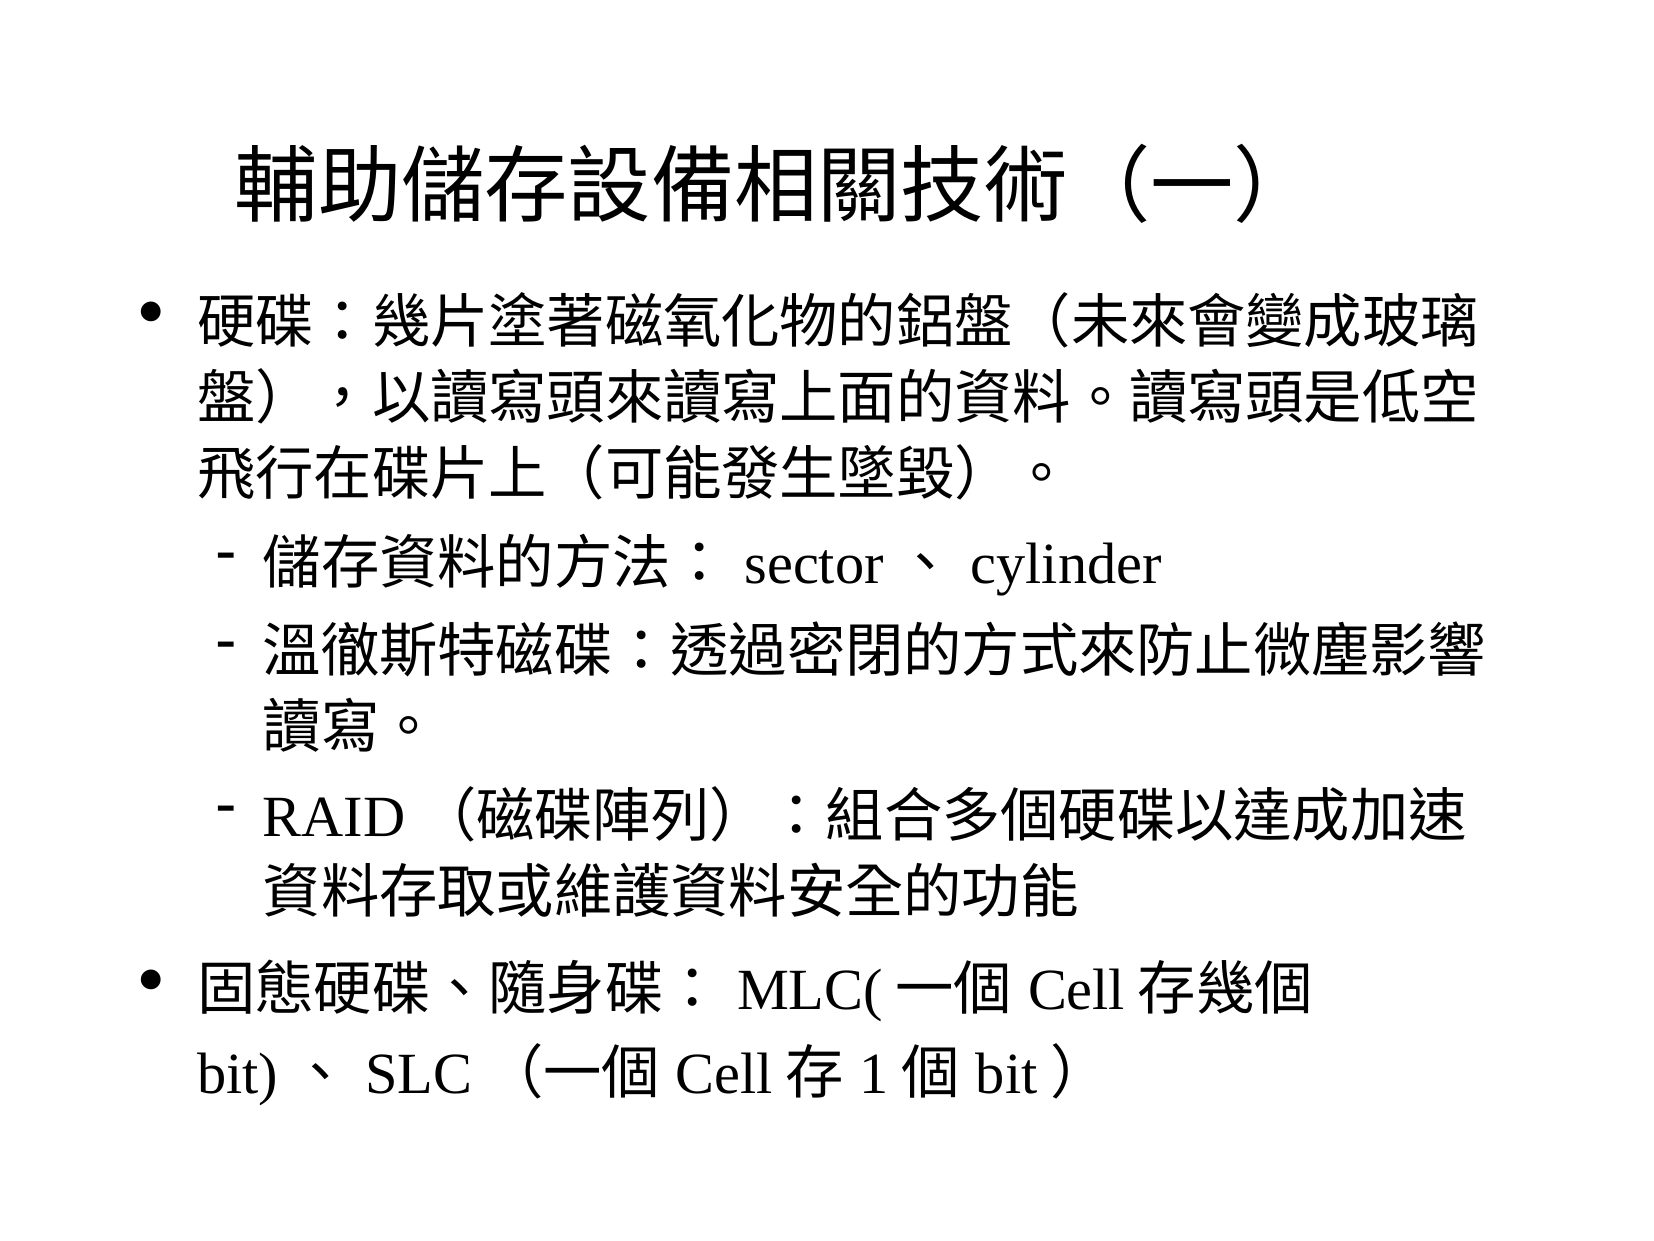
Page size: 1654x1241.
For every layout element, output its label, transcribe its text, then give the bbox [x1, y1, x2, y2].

list 硬碟：幾片塗著磁氧化物的鋁盤（未來會變成玻璃盤），以讀寫頭來讀寫上面的資料。讀寫頭是低空飛行在碟片上（可能發生墜毀）。 儲存資料的方法：sector、cylinder 溫徹斯特磁碟：透過密閉的方式來防止微塵影響讀寫。 RAID（磁碟陣列）：組合多個硬碟以達成加速資料存取或維護資料安全的功能 固態硬碟、隨身碟：MLC(一個Cell存幾個 bit)、SLC（一個Cell存1個bit） [126, 274, 1532, 1122]
title 輔助儲存設備相關技術（一） [73, 24, 1479, 249]
